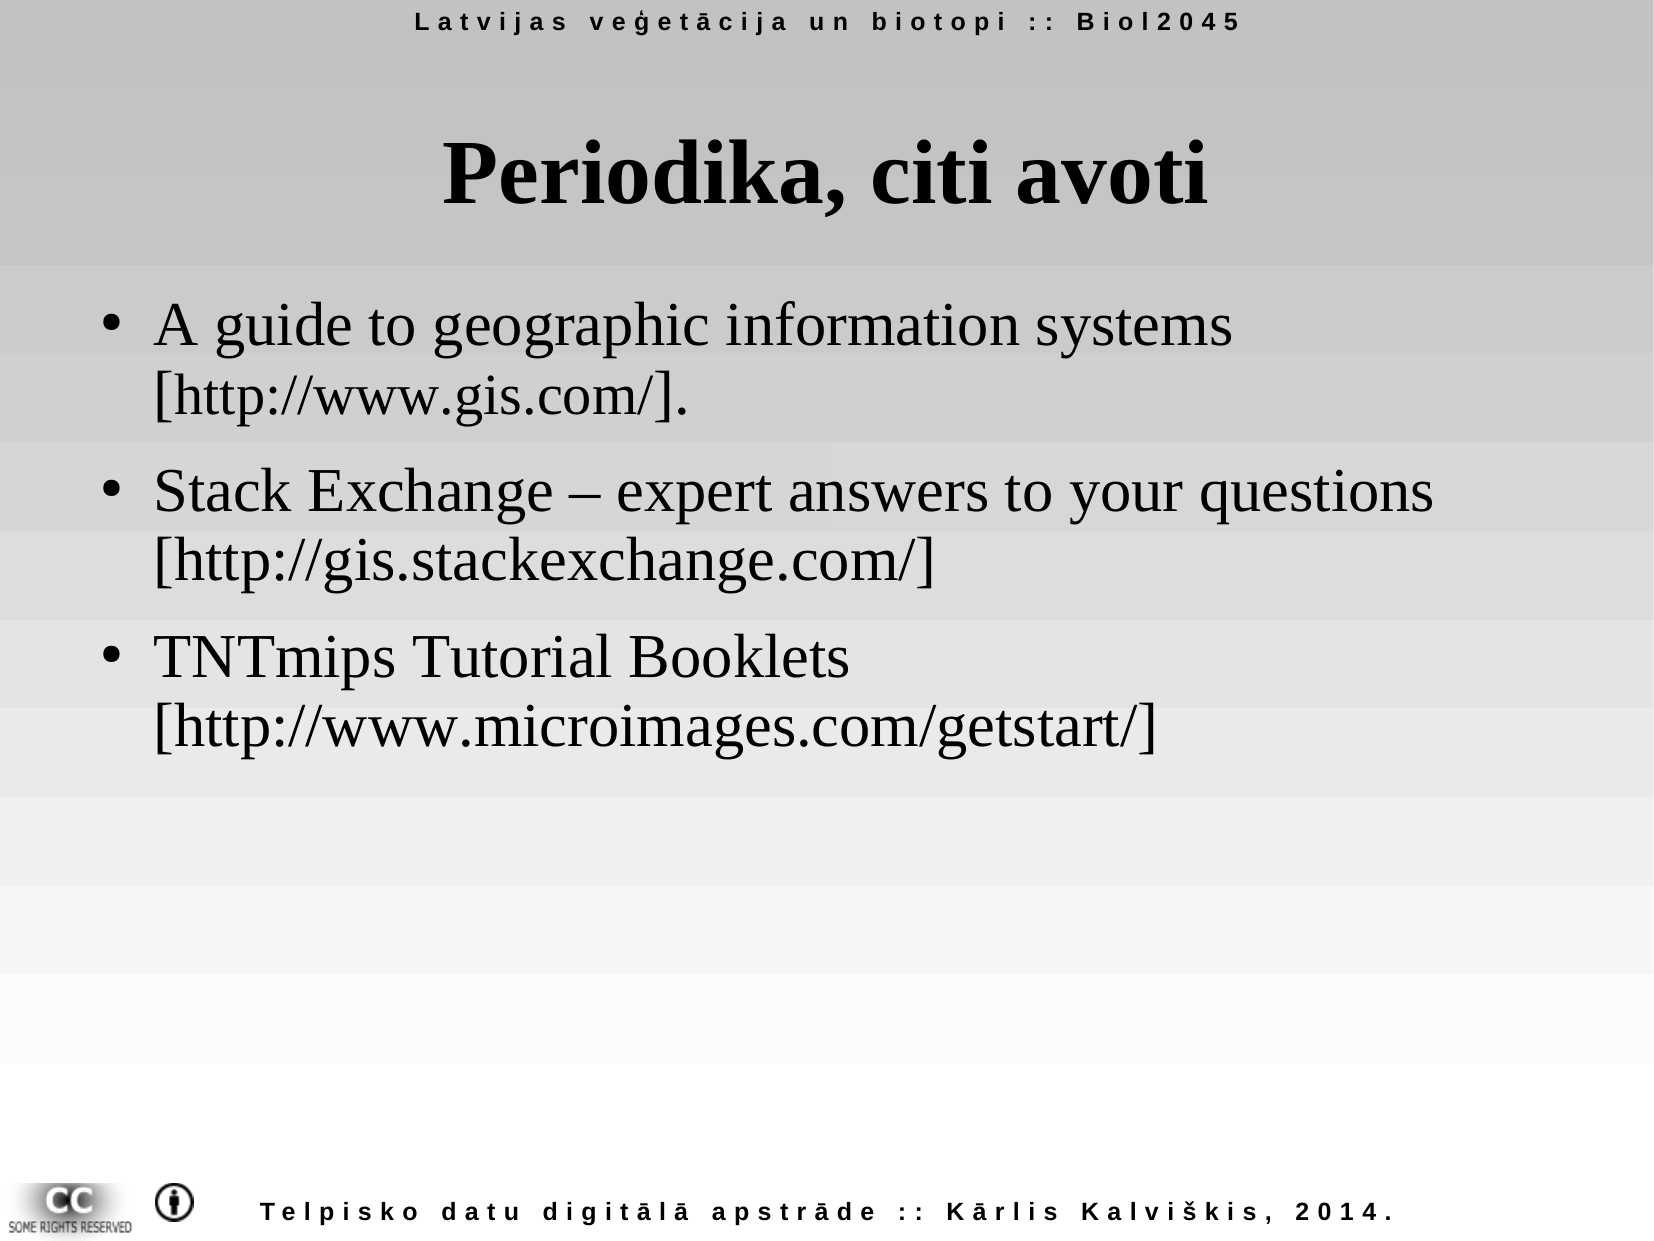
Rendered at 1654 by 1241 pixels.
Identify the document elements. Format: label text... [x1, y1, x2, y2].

list A guide to geographic information systems [http://www.gis.com/]. Stack Exchange – expert answers to your questions [http://gis.stackexchange.com/] TNTmips Tutorial Booklets [http://www.microimages.com/getstart/] [82, 289, 1571, 1098]
title Periodika, citi avoti [29, 56, 1625, 289]
picture [0, 0, 1654, 1241]
